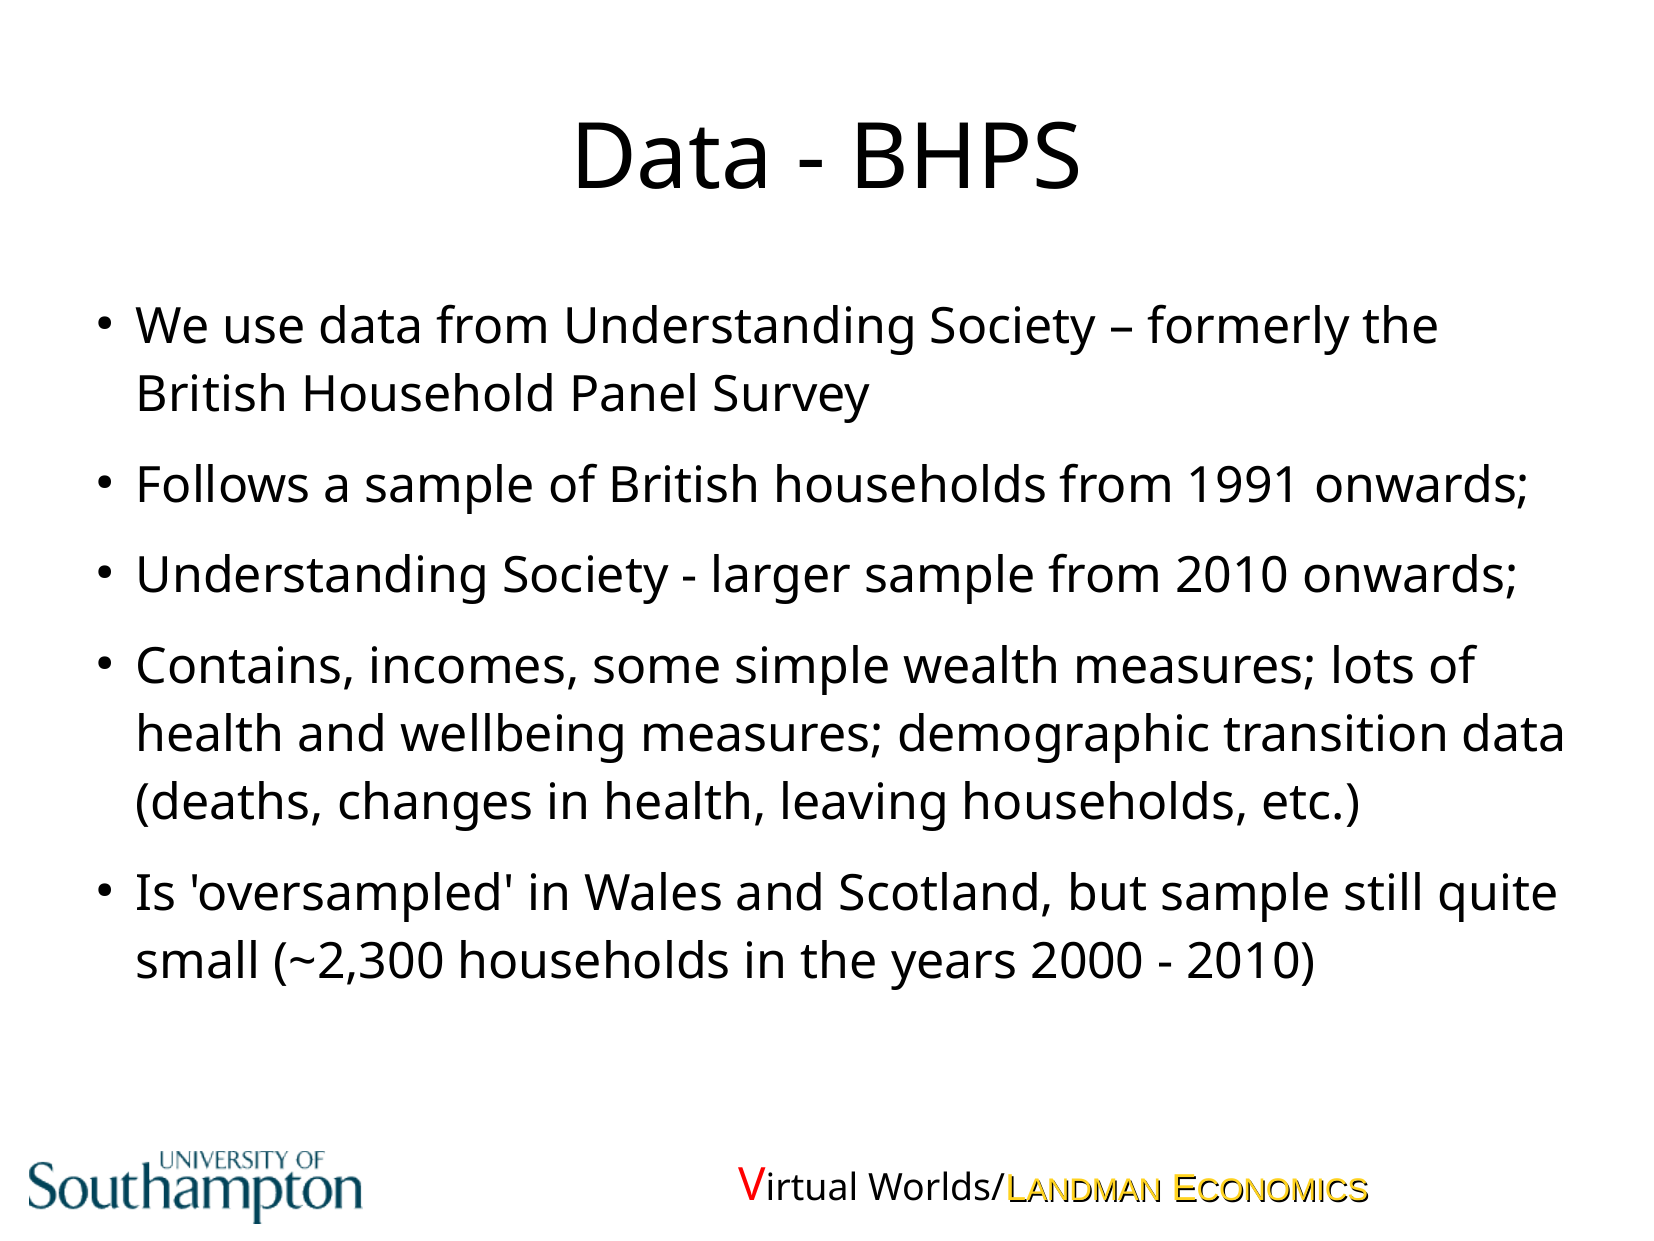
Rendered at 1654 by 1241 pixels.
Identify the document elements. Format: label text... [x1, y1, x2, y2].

picture [29, 1151, 363, 1224]
title Data - BHPS [82, 49, 1571, 257]
list We use data from Understanding Society – formerly the British Household Panel Survey Follows a sample of British households from 1991 onwards; Understanding Society - larger sample from 2010 onwards; Contains, incomes, some simple wealth measures; lots of health and wellbeing measures; demographic transition data (deaths, changes in health, leaving households, etc.) Is 'oversampled' in Wales and Scotland, but sample still quite small (~2,300 households in the years 2000 - 2010) [82, 290, 1571, 1010]
